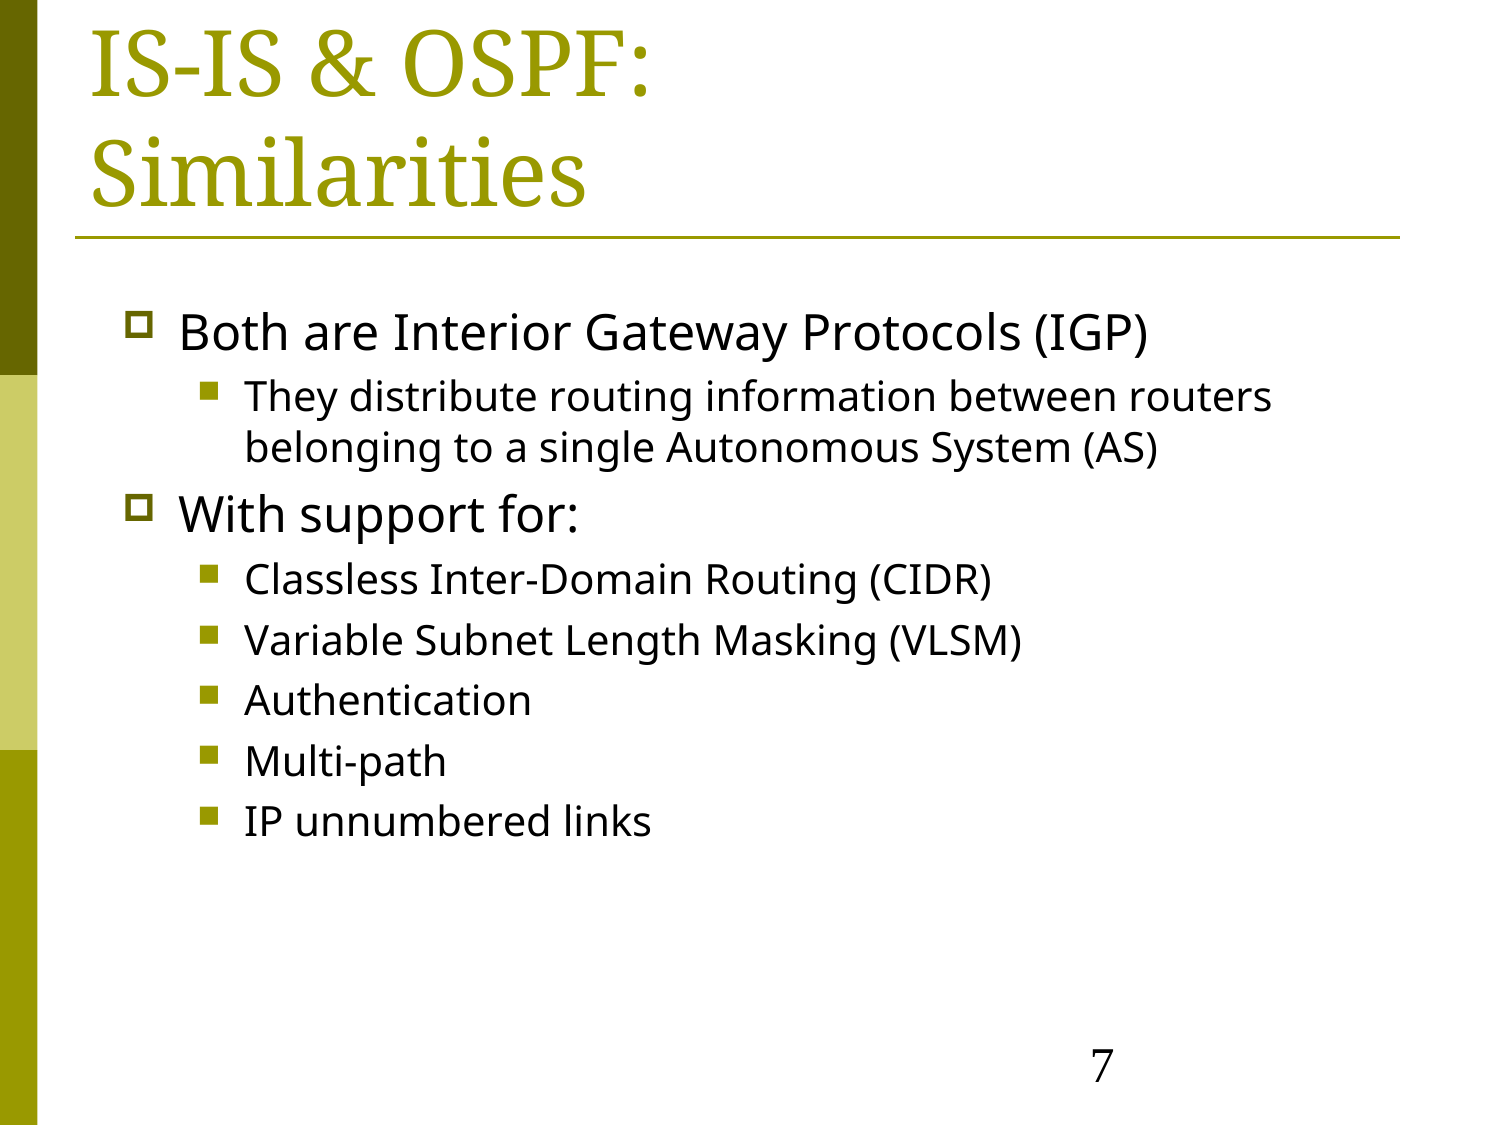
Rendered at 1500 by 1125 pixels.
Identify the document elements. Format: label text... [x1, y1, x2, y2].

list Both are Interior Gateway Protocols (IGP) They distribute routing information between routers belonging to a single Autonomous System (AS) With support for: Classless Inter-Domain Routing (CIDR) Variable Subnet Length Masking (VLSM) Authentication Multi-path IP unnumbered links [107, 292, 1411, 988]
title IS-IS & OSPF: Similarities [75, 0, 1426, 233]
